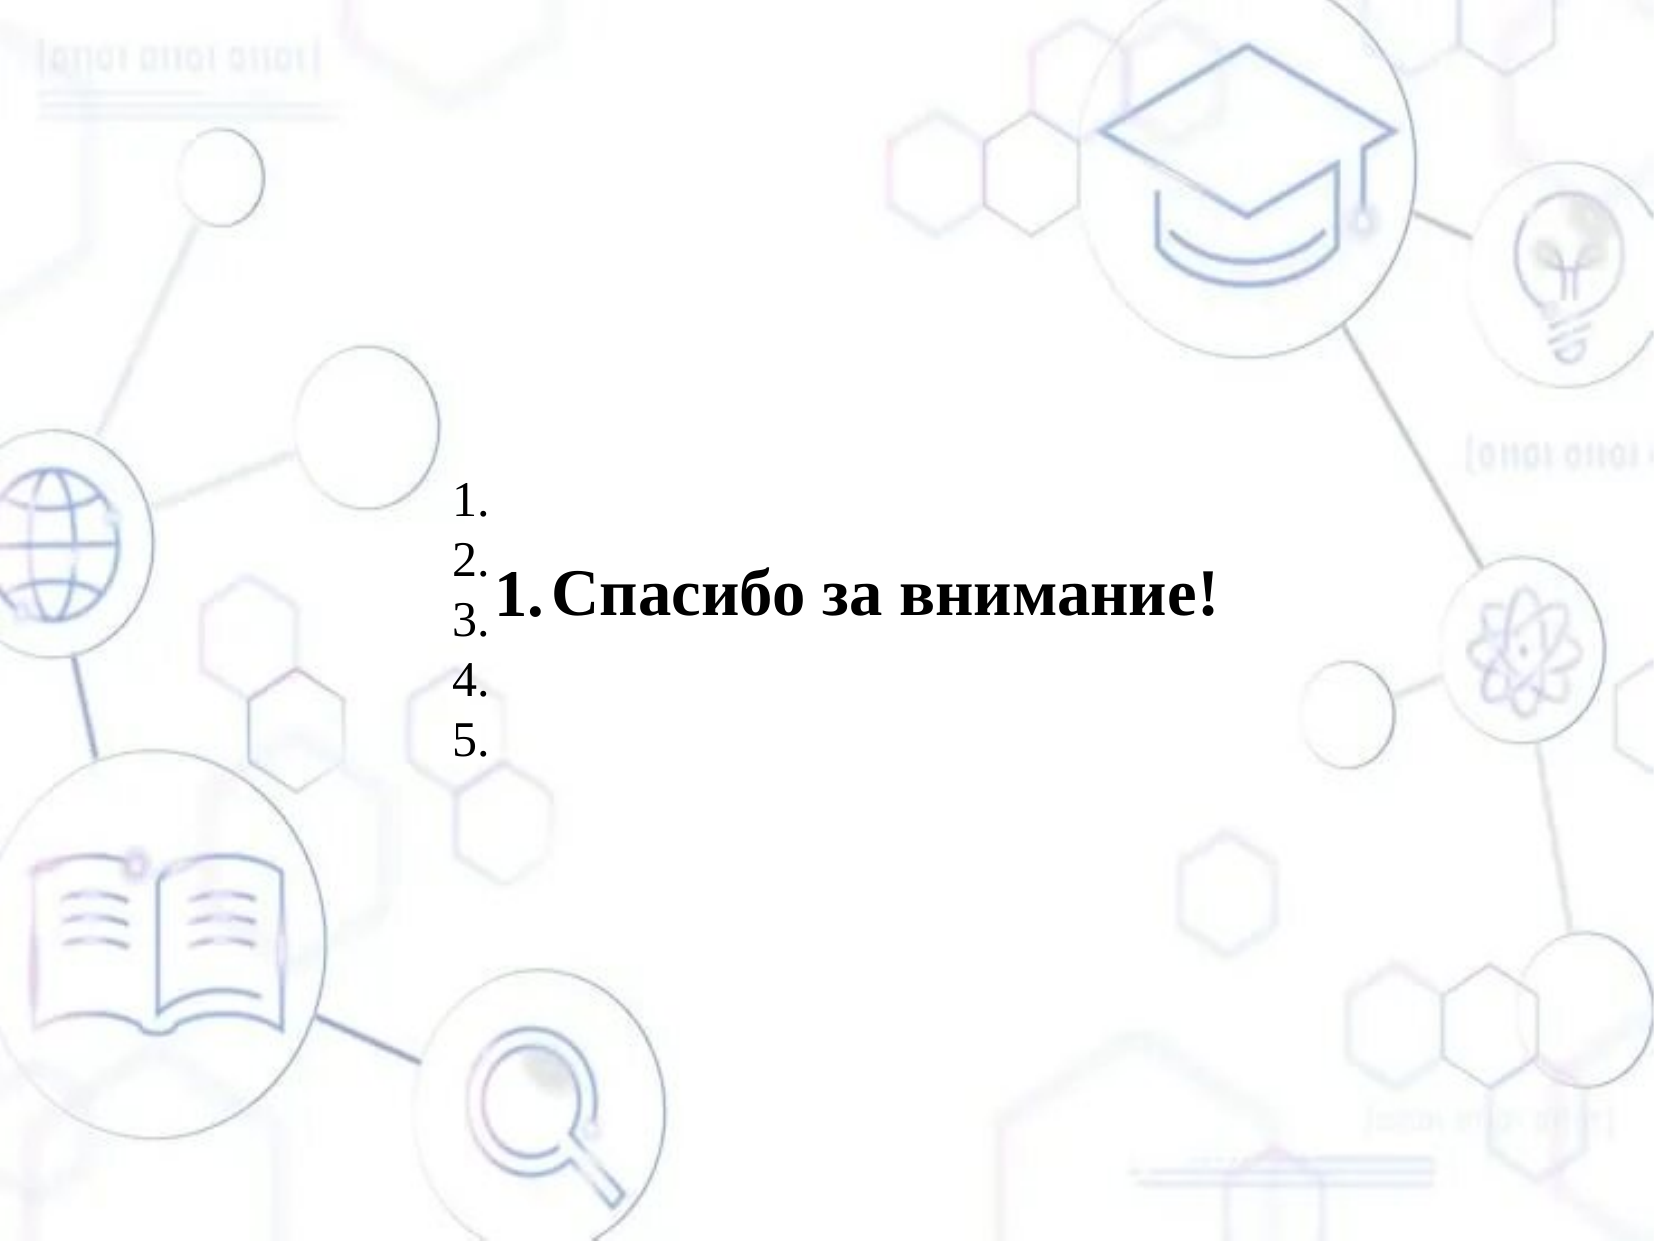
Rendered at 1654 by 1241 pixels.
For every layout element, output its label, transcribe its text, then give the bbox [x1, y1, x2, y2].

text_box [366, 147, 1394, 426]
text_box Спасибо за внимание! [295, 541, 1477, 636]
picture [0, 0, 1654, 1241]
